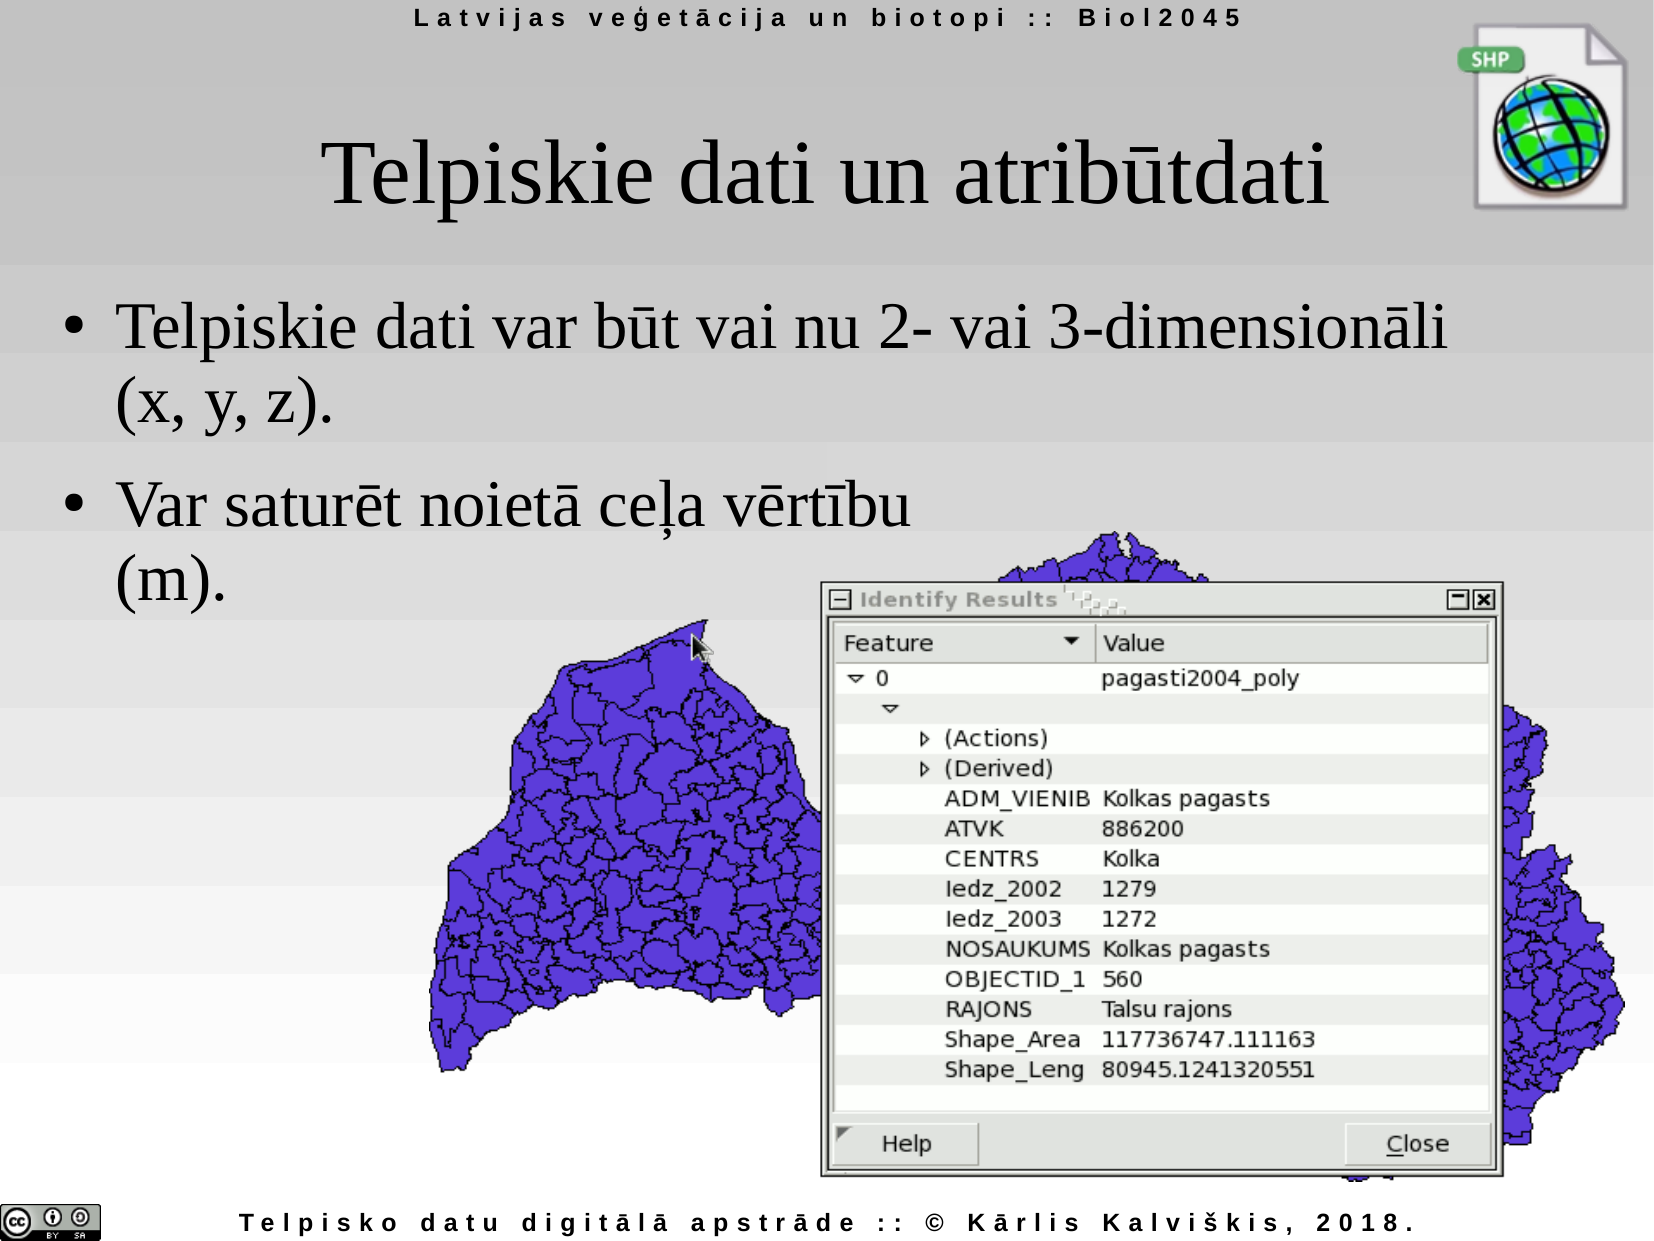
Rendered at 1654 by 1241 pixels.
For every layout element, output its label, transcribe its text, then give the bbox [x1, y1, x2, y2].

title Telpiskie dati un atribūtdati [29, 49, 1625, 296]
list Telpiskie dati var būt vai nu 2- vai 3-dimensionāli (x, y, z). Var saturēt noietā ceļa vērtību (m). [44, 289, 1610, 1113]
picture [0, 0, 1654, 1241]
